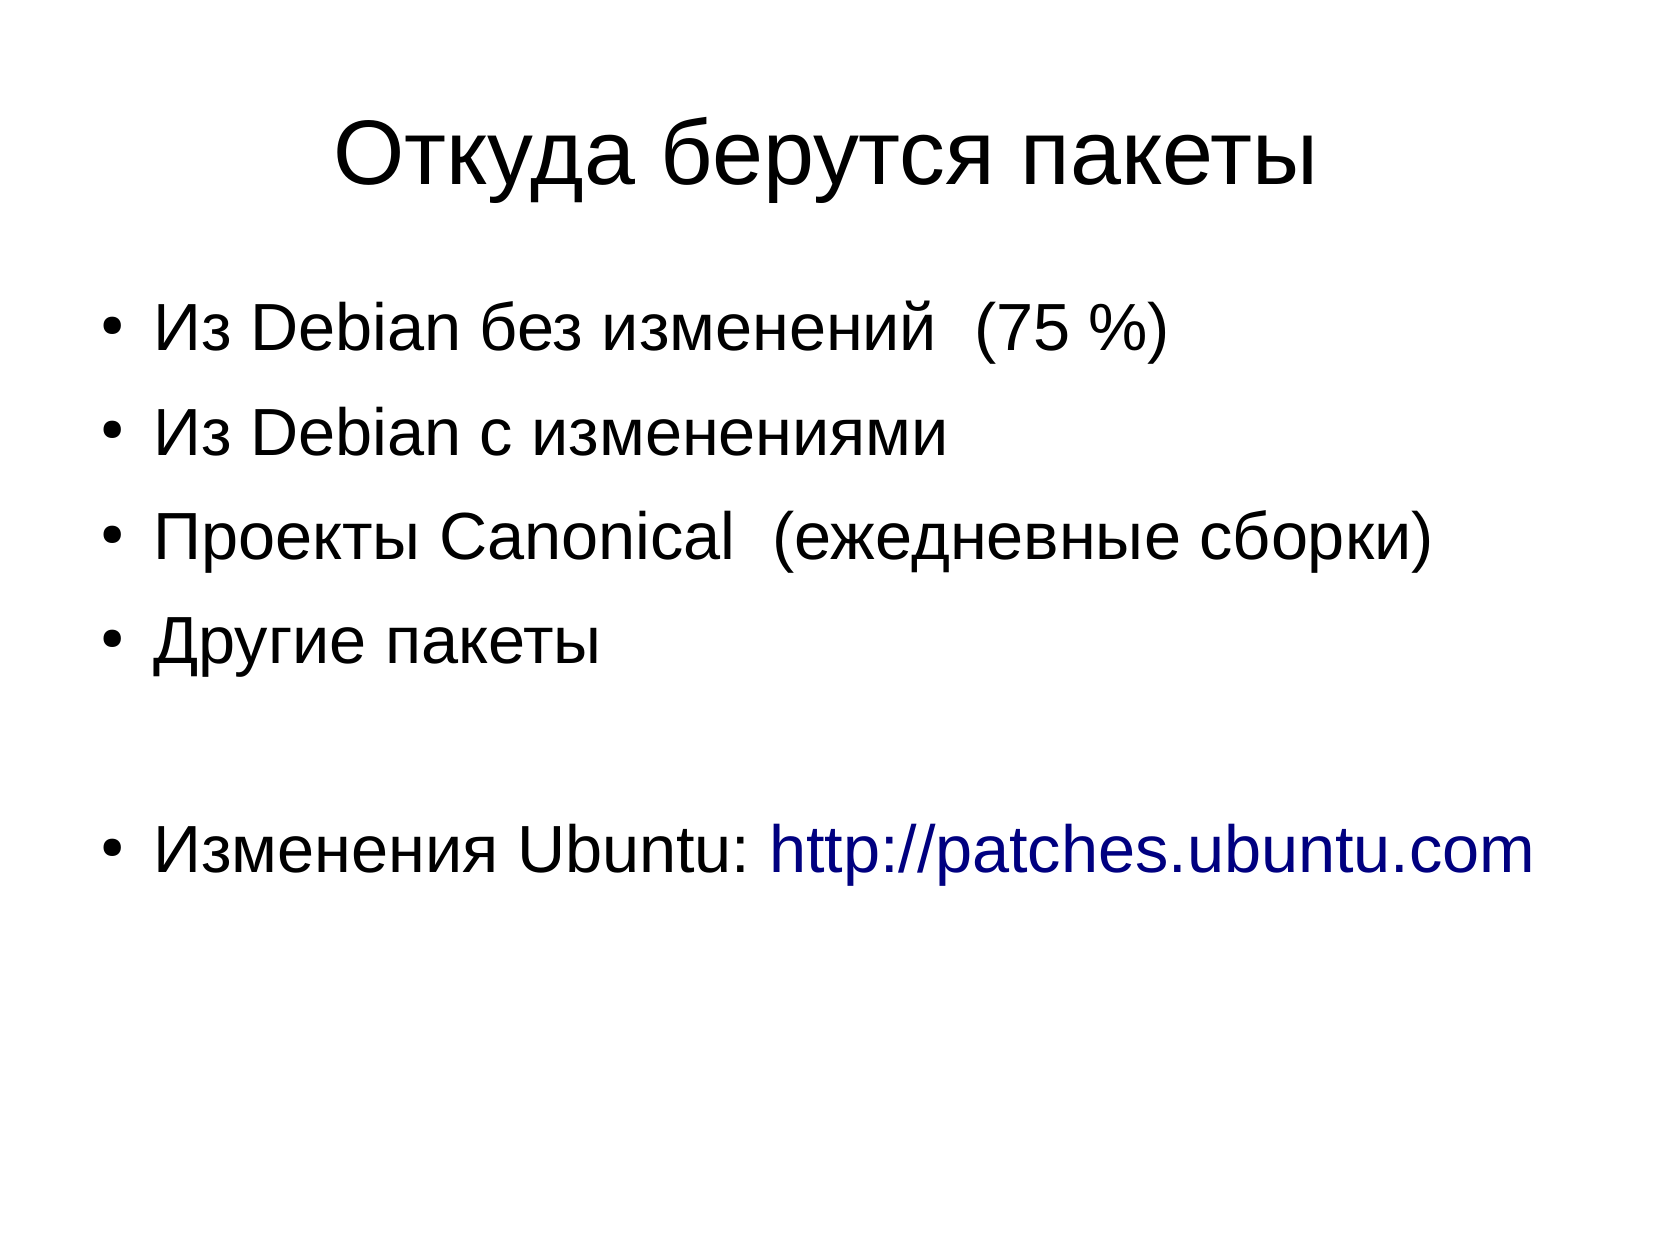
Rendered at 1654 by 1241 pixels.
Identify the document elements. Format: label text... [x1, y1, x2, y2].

list Из Debian без изменений (75 %) Из Debian с изменениями Проекты Canonical (ежедневные сборки) Другие пакеты Изменения Ubuntu: http://patches.ubuntu.com [82, 290, 1571, 1010]
title Откуда берутся пакеты [82, 49, 1571, 257]
